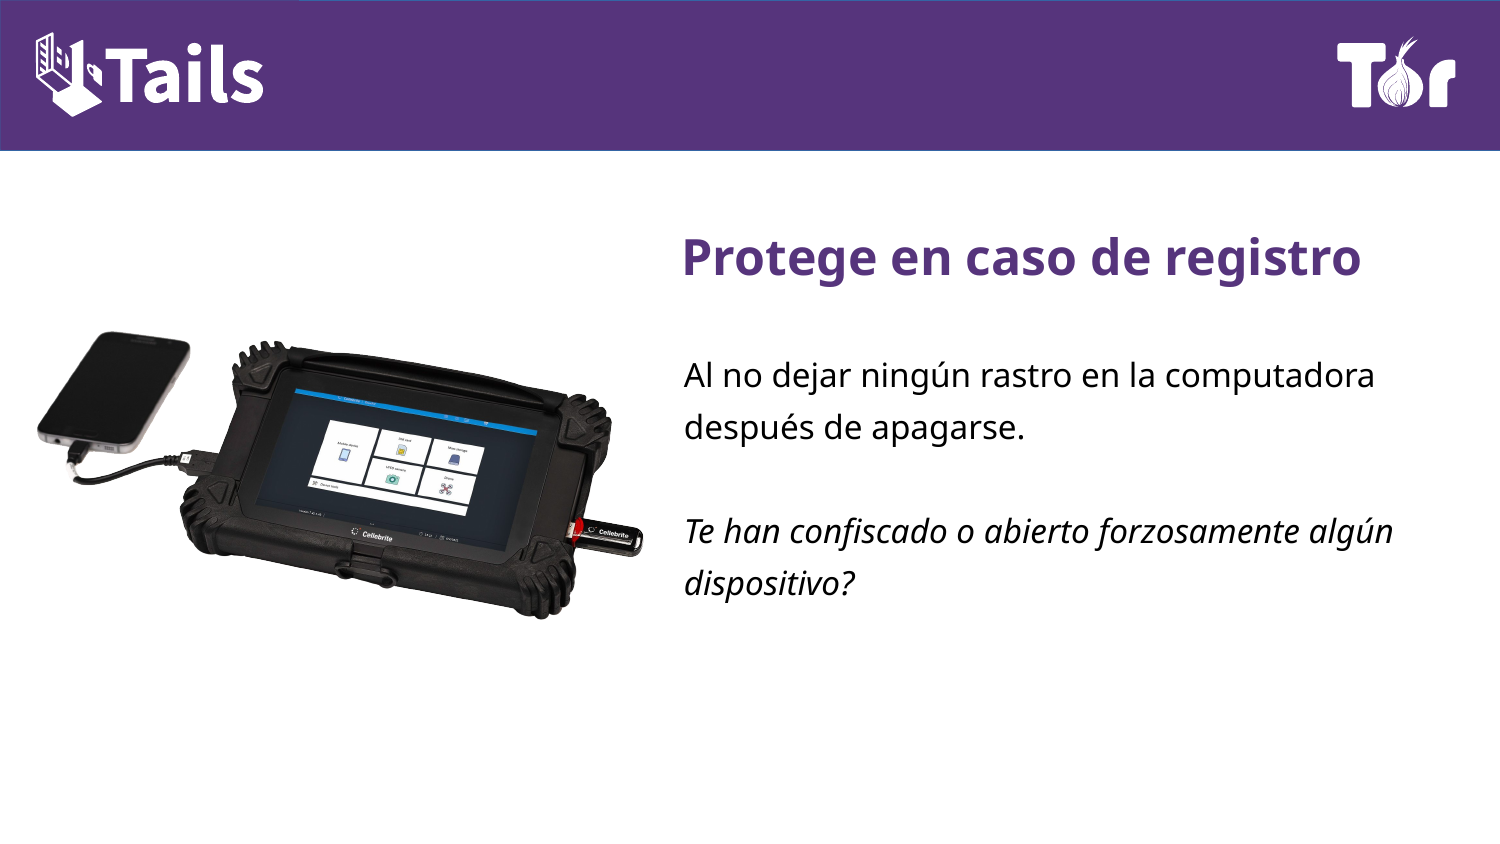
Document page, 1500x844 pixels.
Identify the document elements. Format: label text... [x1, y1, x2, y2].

text_box Al no dejar ningún rastro en la computadora después de apagarse. Te han confiscado o abierto forzosamente algún dispositivo? [669, 337, 1457, 593]
title Protege en caso de registro [681, 197, 1426, 314]
picture [37, 331, 644, 620]
